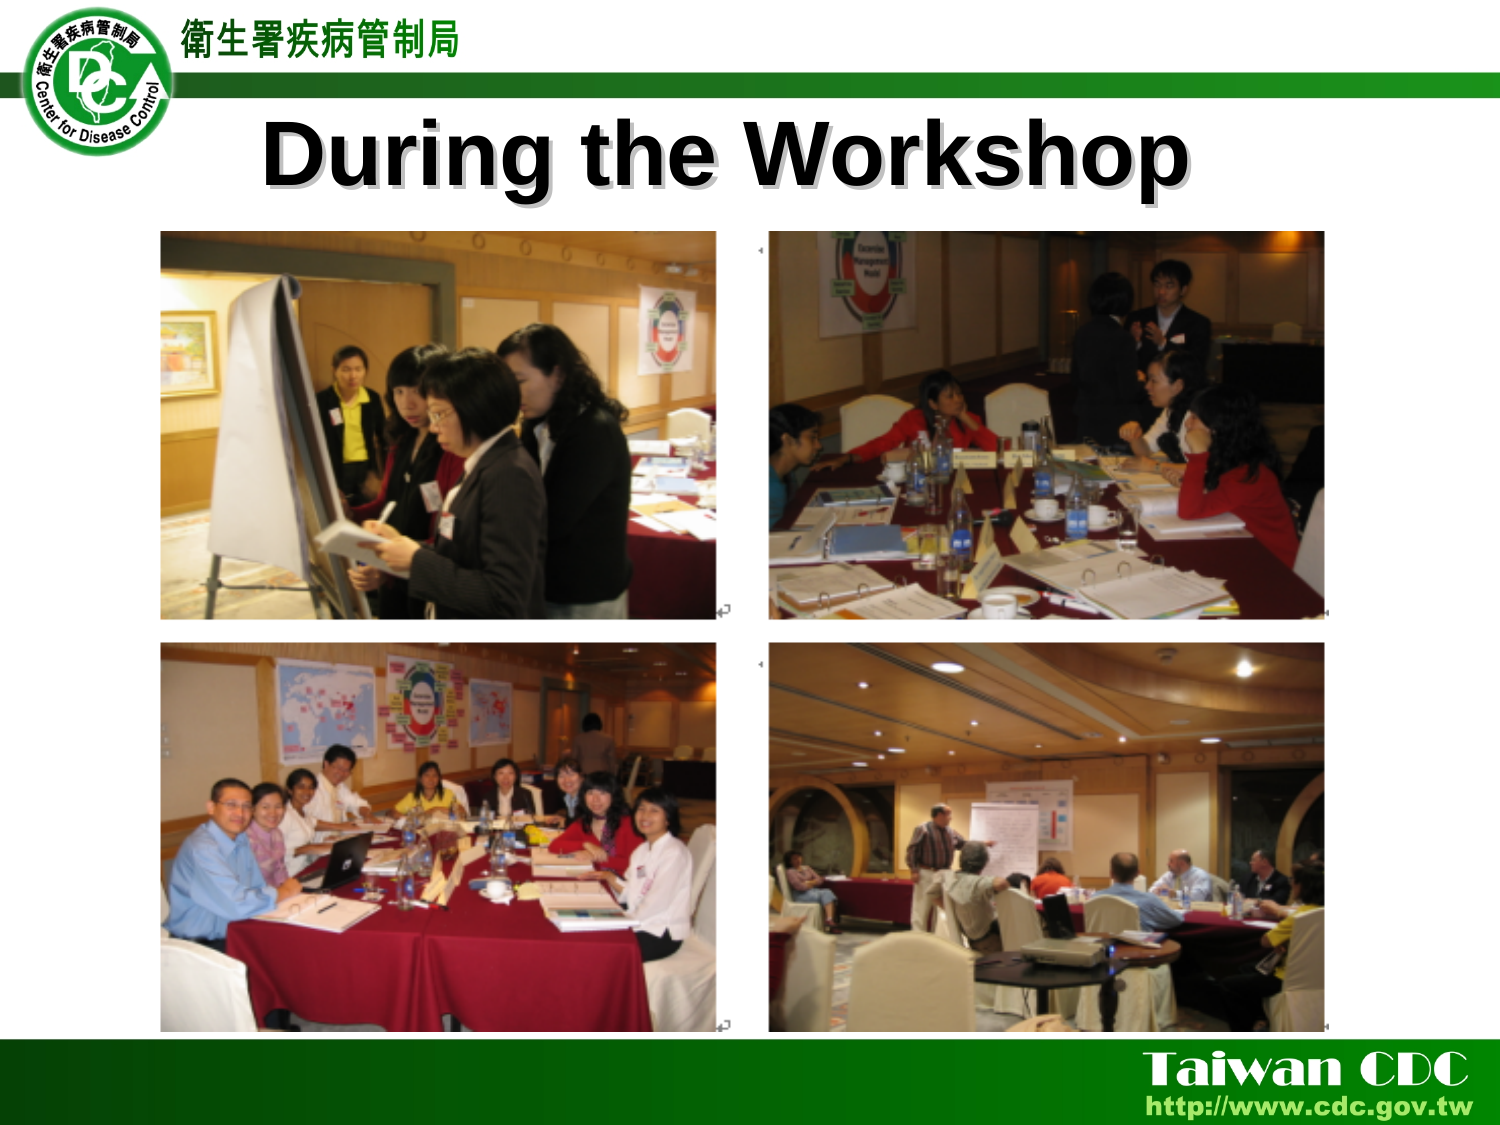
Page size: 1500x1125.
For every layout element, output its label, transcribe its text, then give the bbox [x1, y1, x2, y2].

title During the Workshop [88, 54, 1364, 243]
picture [159, 231, 1329, 1032]
